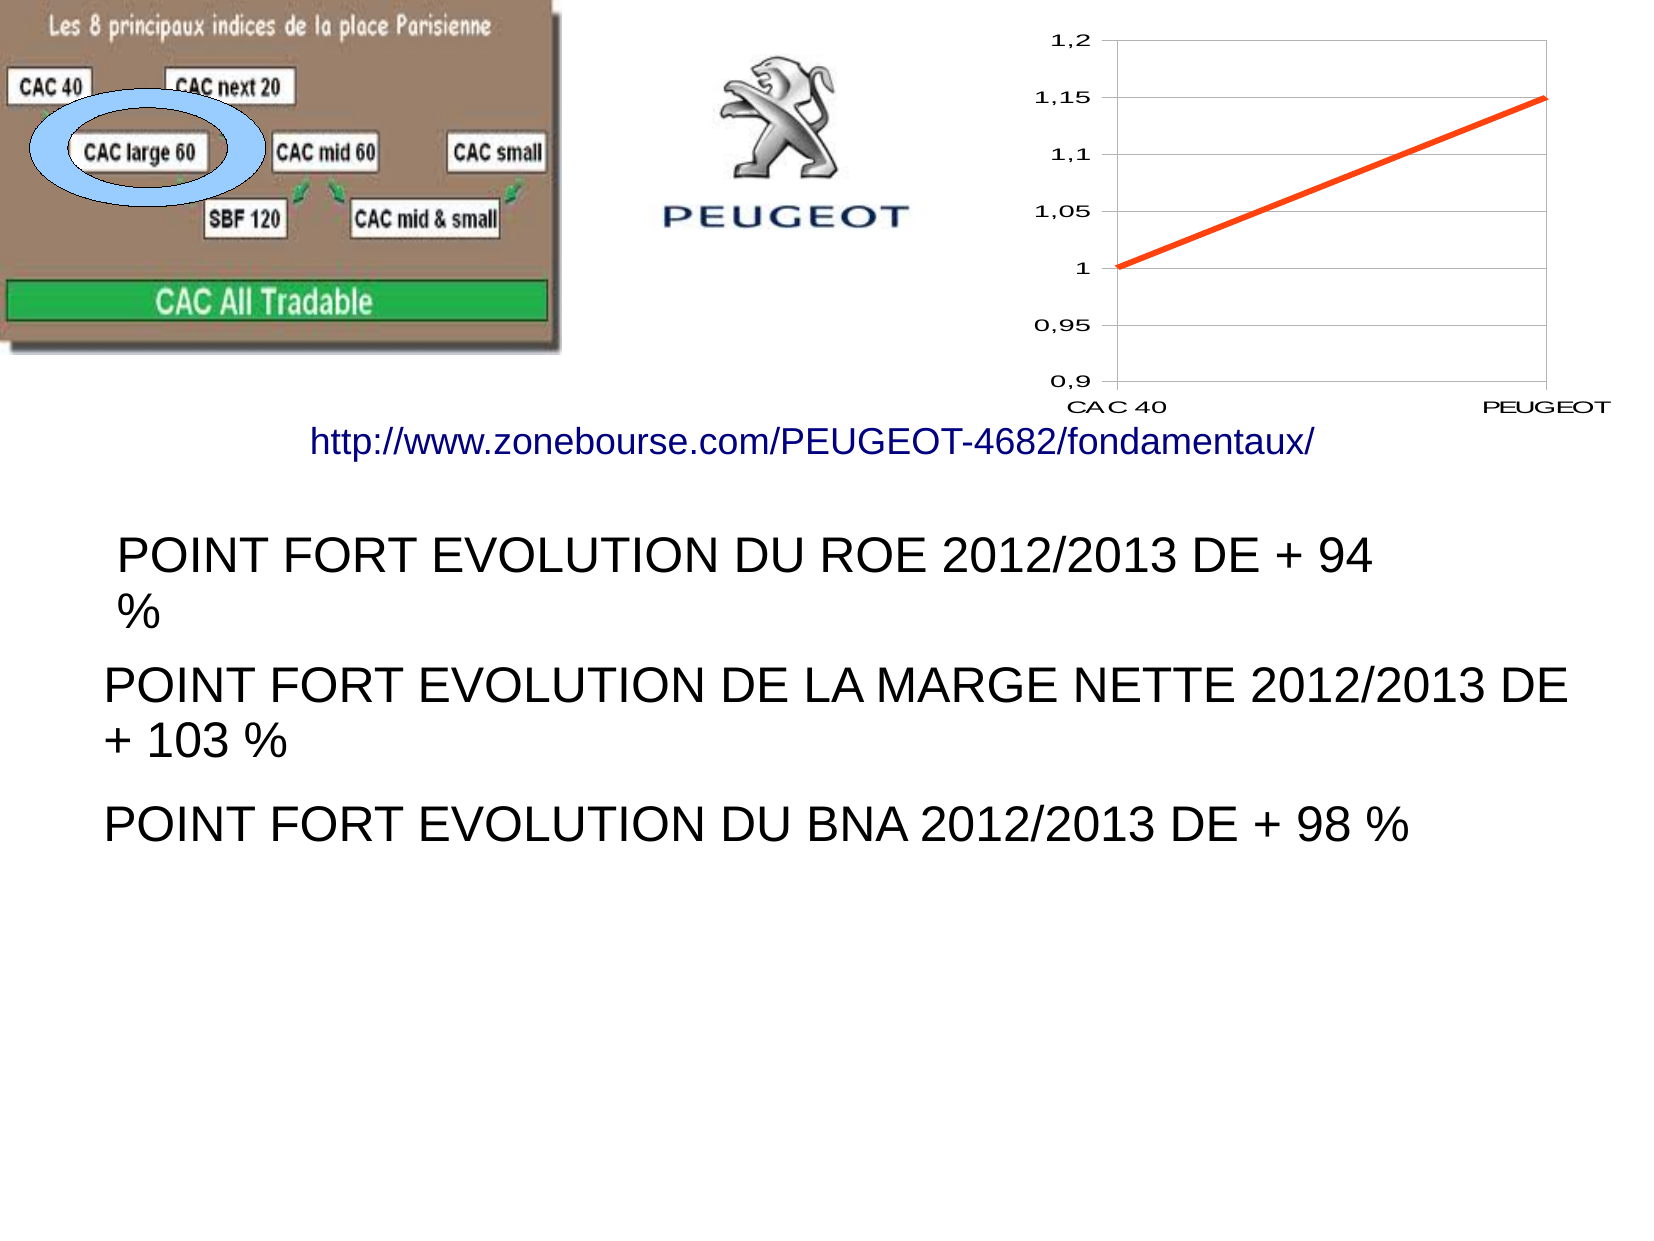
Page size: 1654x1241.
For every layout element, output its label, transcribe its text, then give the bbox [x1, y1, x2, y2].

text_box http://www.zonebourse.com/PEUGEOT-4682/fondamentaux/ [295, 413, 1534, 485]
text_box [29, 88, 266, 207]
text_box POINT FORT EVOLUTION DU ROE 2012/2013 DE + 94 % [101, 519, 1447, 591]
text_box POINT FORT EVOLUTION DE LA MARGE NETTE 2012/2013 DE + 103 % [88, 649, 1654, 776]
picture [1033, 29, 1625, 419]
text_box POINT FORT EVOLUTION DU BNA 2012/2013 DE + 98 % [88, 789, 1595, 916]
picture [649, 29, 925, 257]
picture [0, 0, 562, 355]
